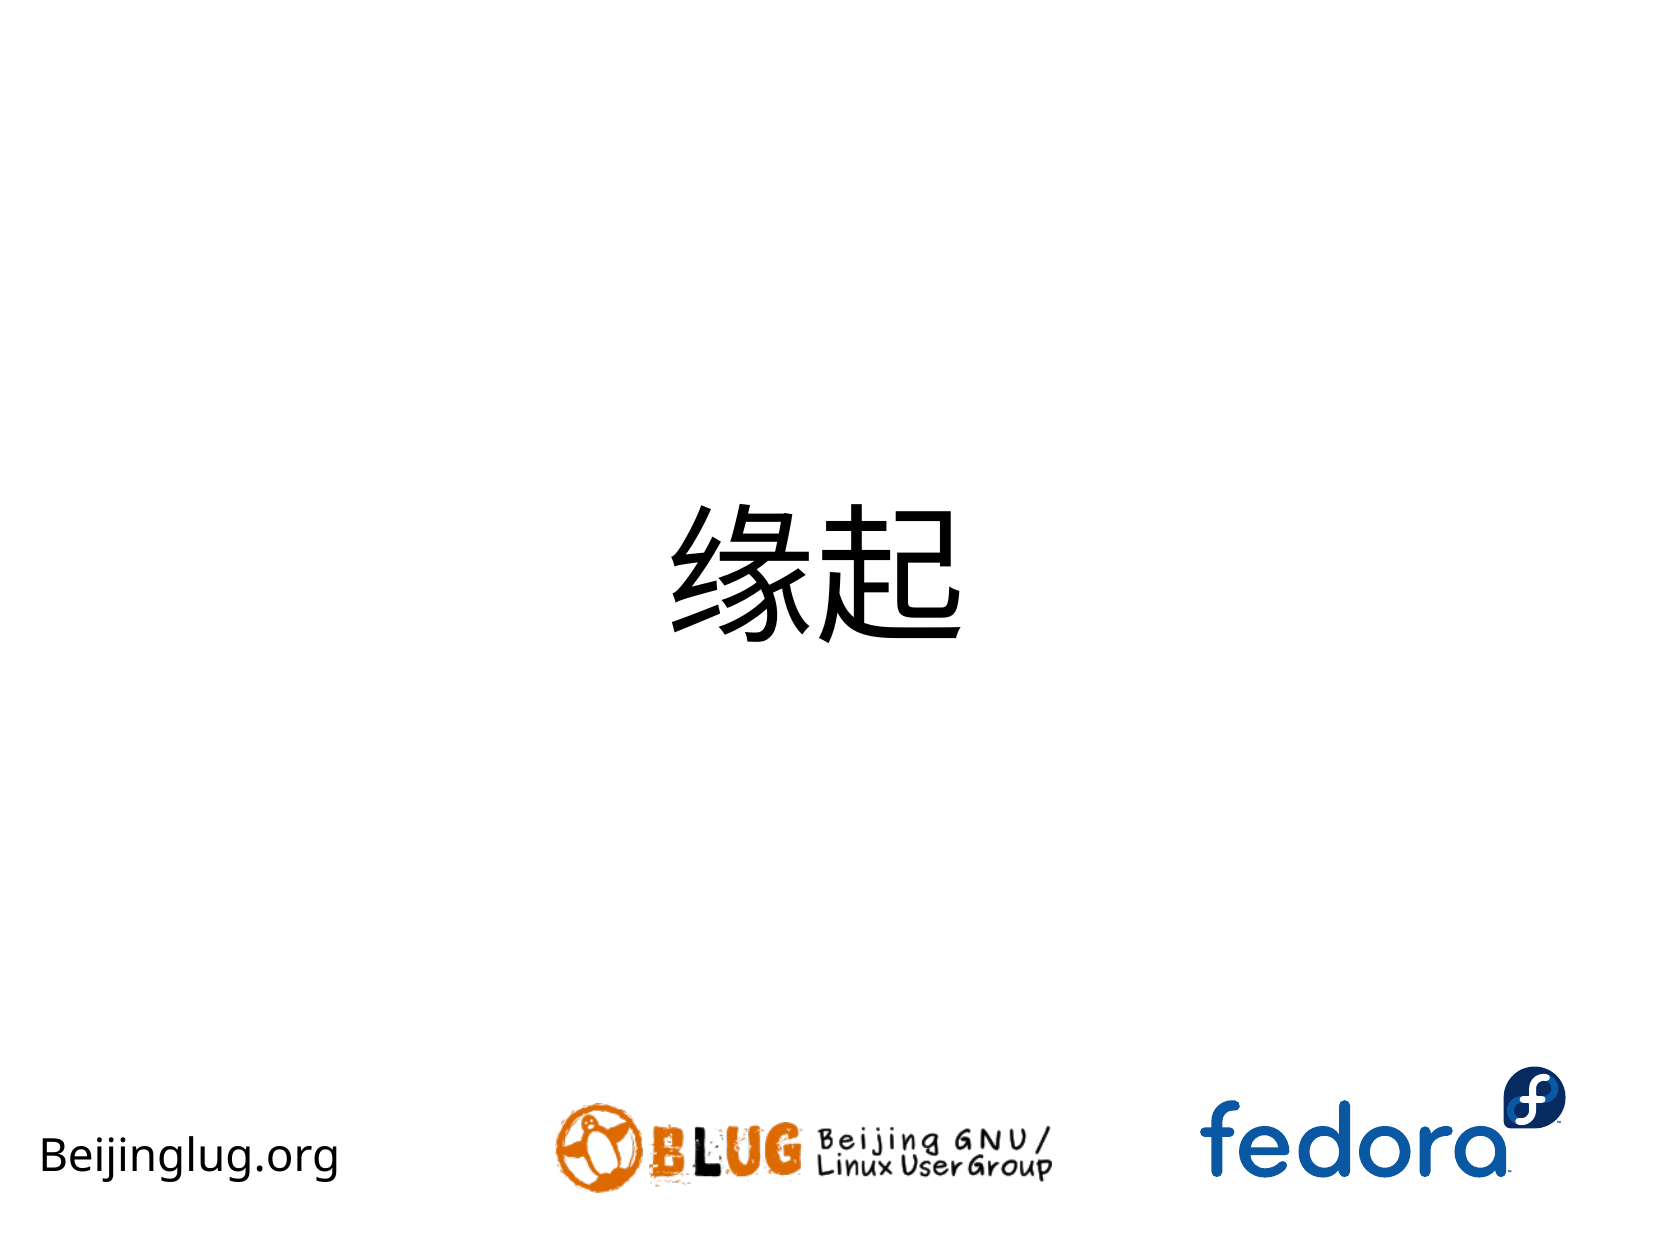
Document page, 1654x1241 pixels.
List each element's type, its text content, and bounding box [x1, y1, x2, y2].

text_box 缘起 [650, 448, 981, 686]
picture [555, 1103, 1052, 1193]
